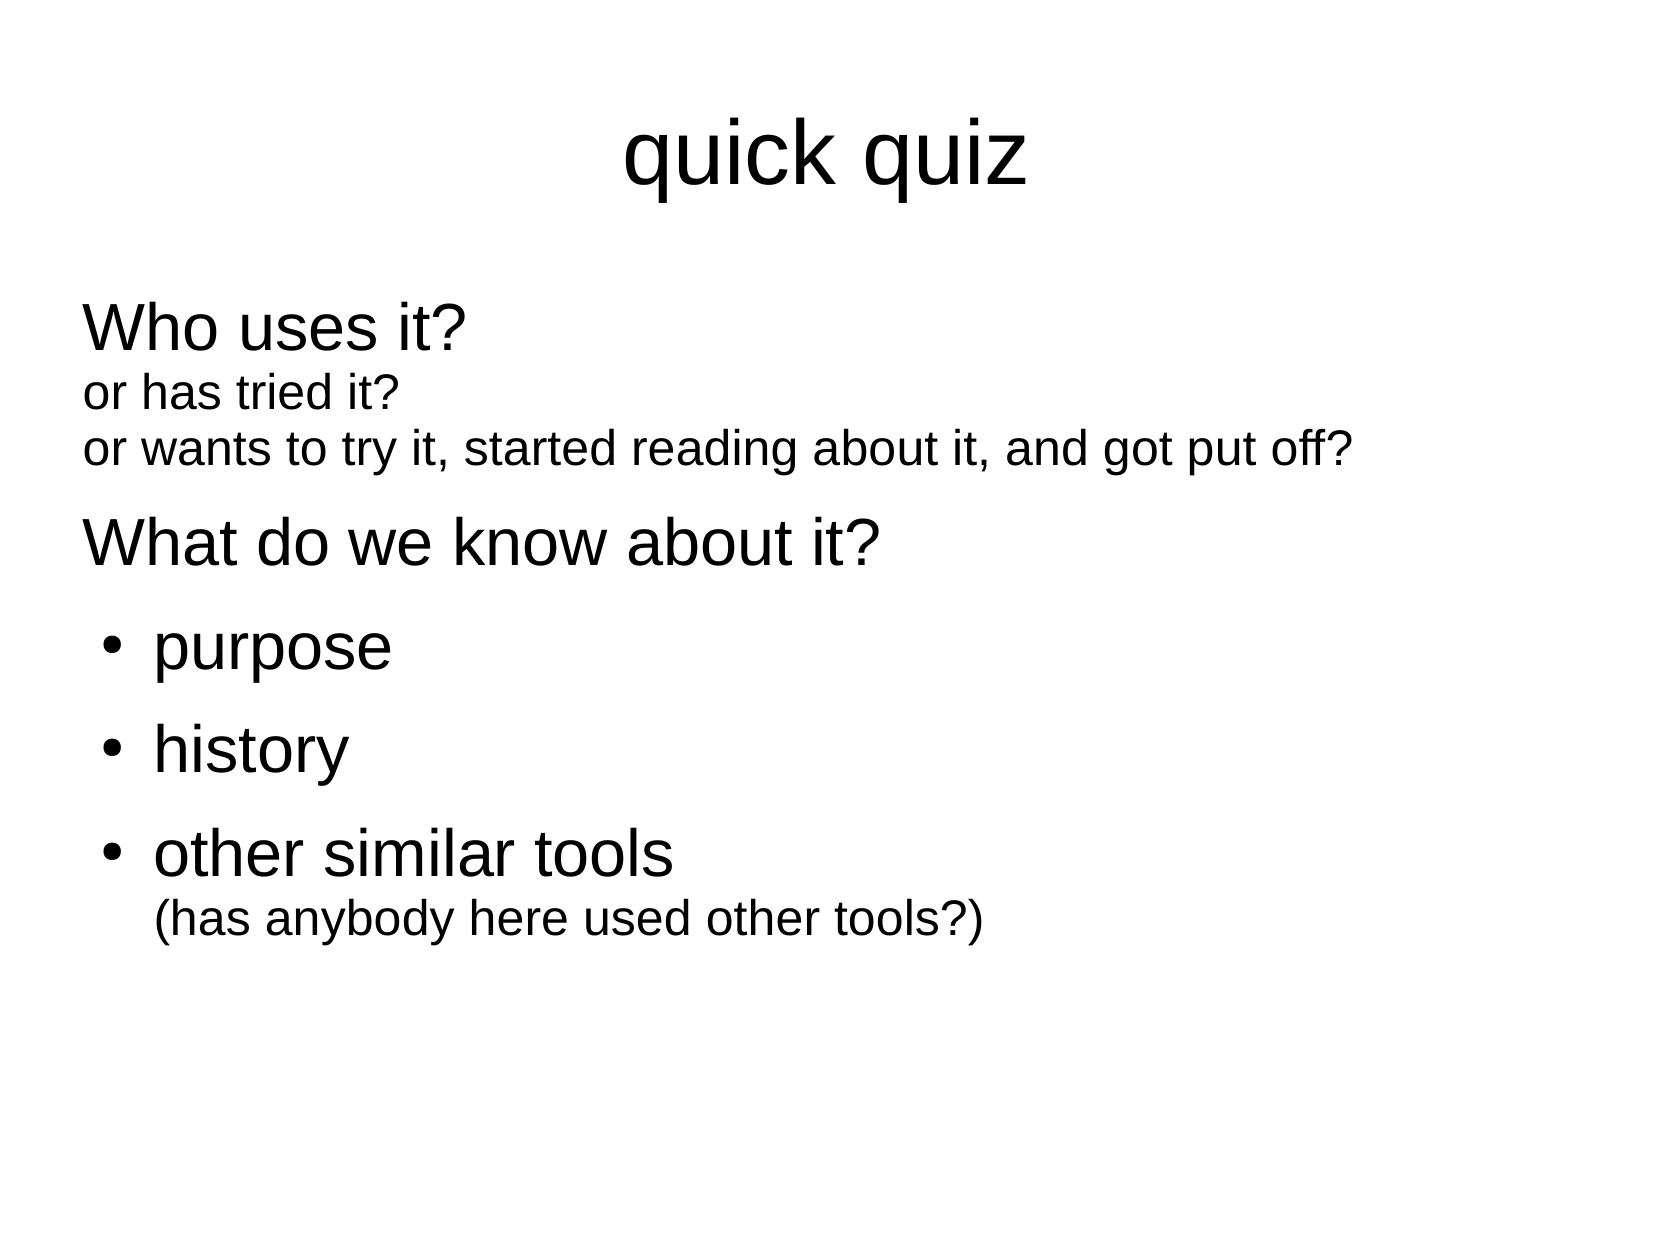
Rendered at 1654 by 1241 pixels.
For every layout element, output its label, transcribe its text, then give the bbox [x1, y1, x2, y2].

title quick quiz [82, 49, 1571, 257]
list Who uses it? or has tried it? or wants to try it, started reading about it, and got put off? What do we know about it? purpose history other similar tools (has anybody here used other tools?) [82, 290, 1571, 1010]
